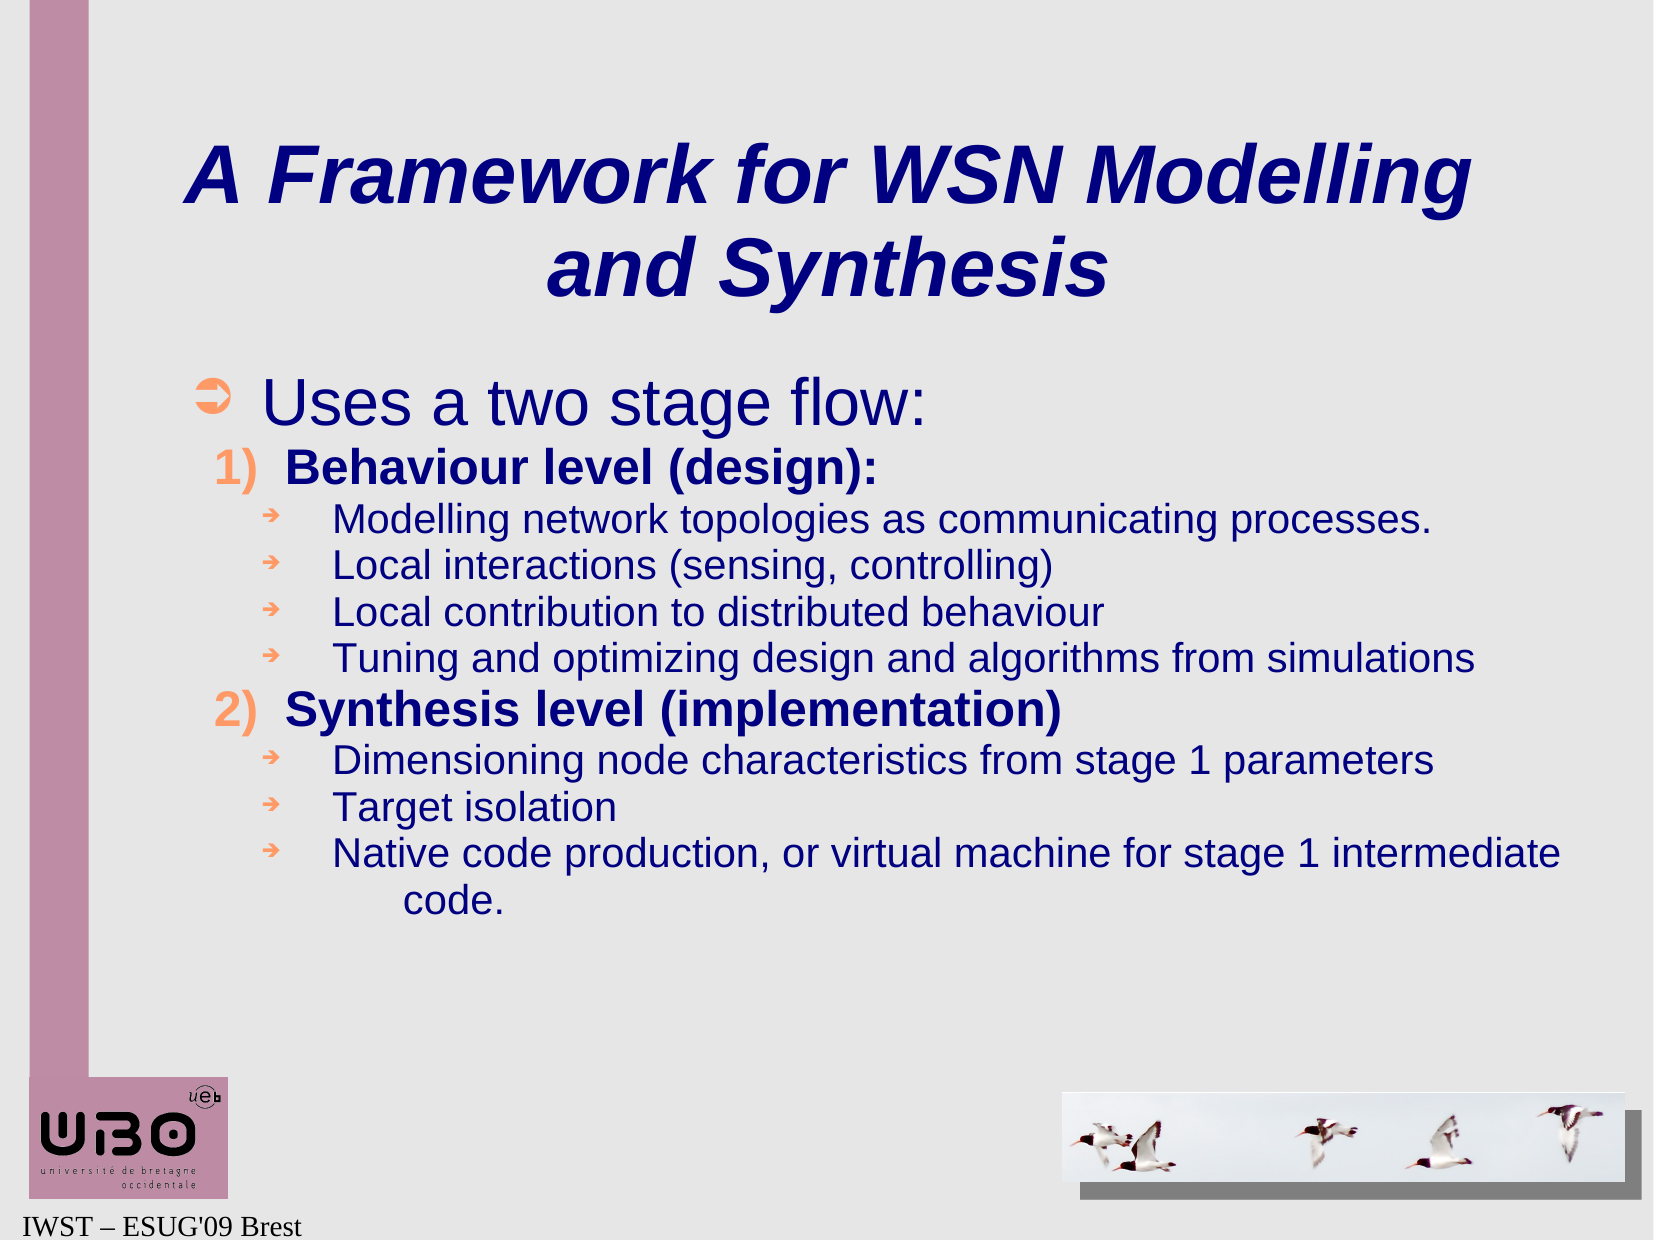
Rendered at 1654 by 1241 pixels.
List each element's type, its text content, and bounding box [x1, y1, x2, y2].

list Uses a two stage flow: Behaviour level (design): Modelling network topologies as communicating processes. Local interactions (sensing, controlling) Local contribution to distributed behaviour Tuning and optimizing design and algorithms from simulations Synthesis level (implementation) Dimensioning node characteristics from stage 1 parameters Target isolation Native code production, or virtual machine for stage 1 intermediate code. [178, 364, 1570, 1132]
picture [29, 1077, 228, 1199]
title A Framework for WSN Modelling and Synthesis [123, 125, 1536, 318]
picture [1062, 1092, 1625, 1182]
